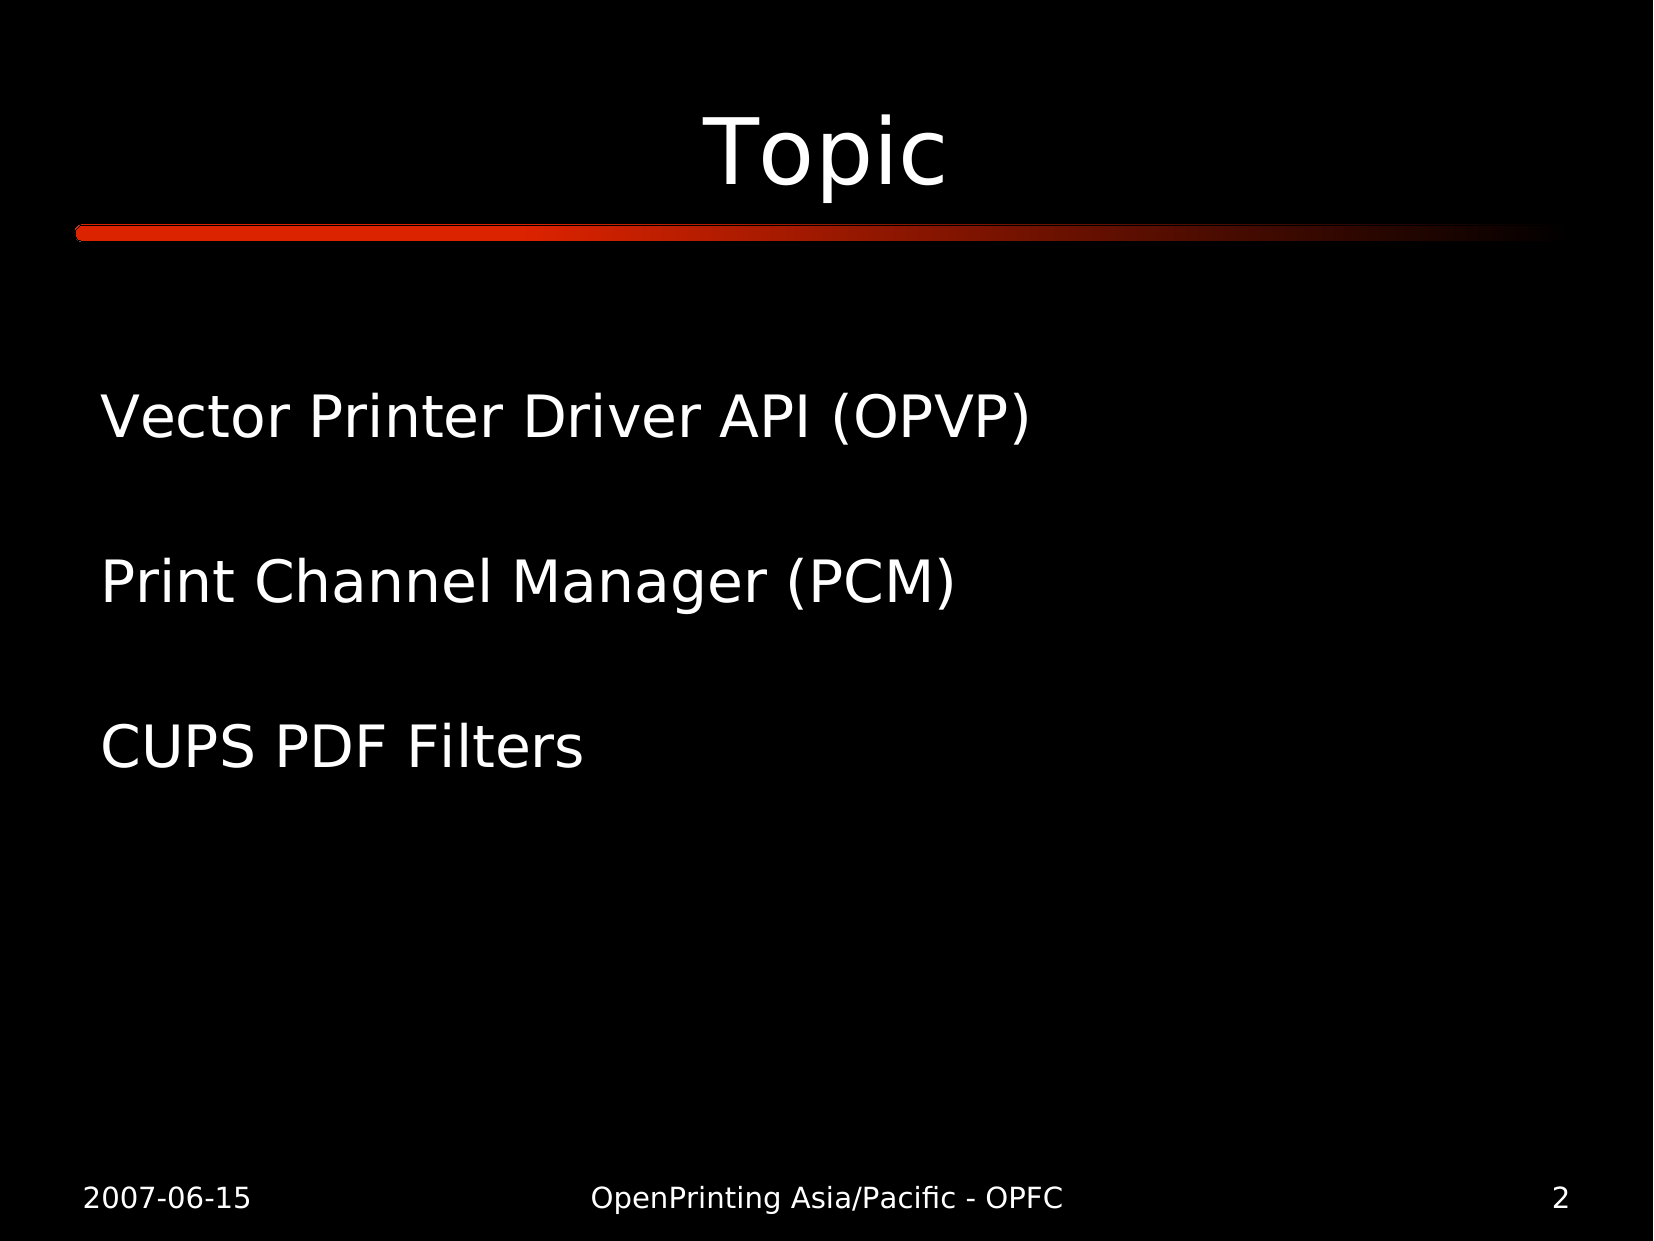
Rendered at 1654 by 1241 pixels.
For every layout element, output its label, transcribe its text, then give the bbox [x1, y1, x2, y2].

title Topic [82, 49, 1571, 257]
list Vector Printer Driver API (OPVP) Print Channel Manager (PCM) CUPS PDF Filters [82, 383, 1571, 1109]
